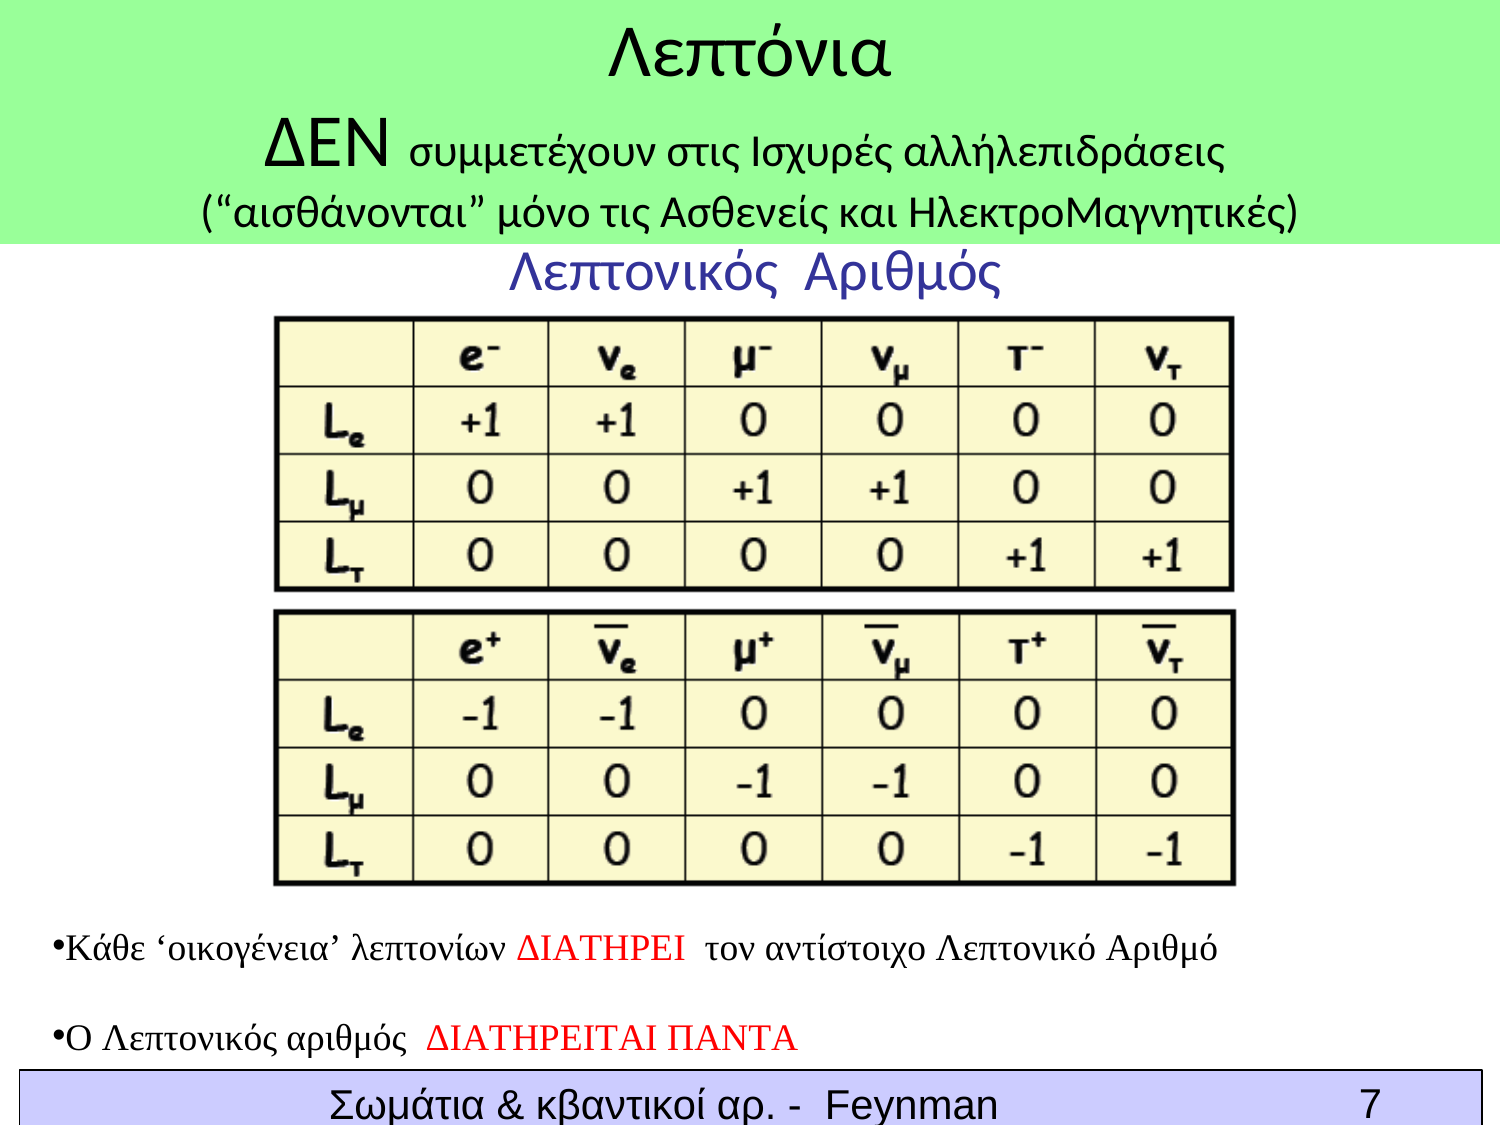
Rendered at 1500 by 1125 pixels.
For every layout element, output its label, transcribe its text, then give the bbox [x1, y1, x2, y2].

text_box Λεπτονικός Αριθμός [80, 224, 1432, 316]
picture [267, 309, 1246, 598]
picture [270, 604, 1244, 894]
text_box Κάθε ‘οικογένεια’ λεπτονίων ΔΙΑΤΗΡΕΙ τον αντίστοιχο Λεπτονικό Αριθμό Ο Λεπτονικός αριθμός ΔΙΑΤΗΡΕΙΤΑΙ ΠΑΝΤΑ [37, 914, 1500, 1066]
text_box Λεπτόνια ΔΕΝ συμμετέχουν στις Ισχυρές αλλήλεπιδράσεις (“αισθάνονται” μόνο τις Ασθενείς και ΗλεκτροΜαγνητικές) [0, 0, 1500, 244]
